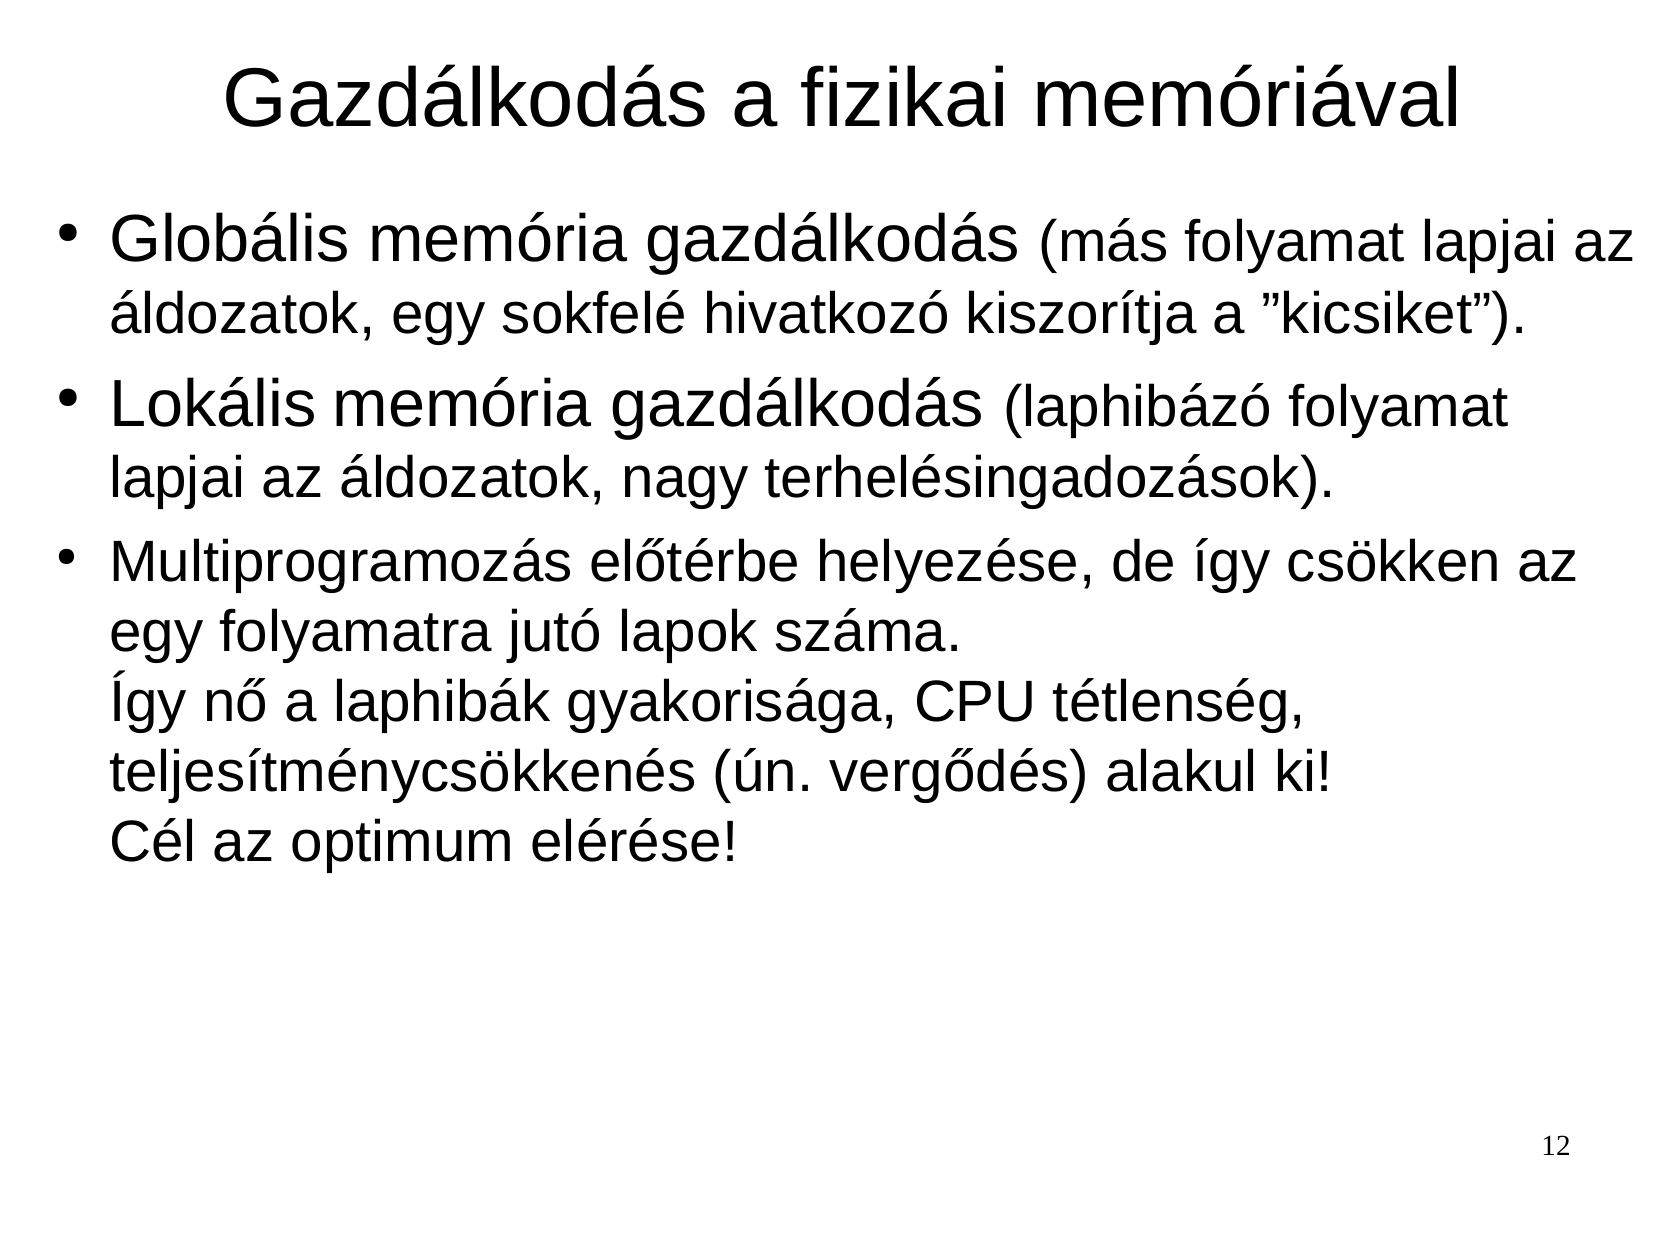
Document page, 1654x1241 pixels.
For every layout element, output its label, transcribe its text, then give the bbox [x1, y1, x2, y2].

title Gazdálkodás a fizikai memóriával [122, 0, 1528, 187]
list Globális memória gazdálkodás (más folyamat lapjai az áldozatok, egy sokfelé hivatkozó kiszorítja a ”kicsiket”). Lokális memória gazdálkodás (laphibázó folyamat lapjai az áldozatok, nagy terhelésingadozások). Multiprogramozás előtérbe helyezése, de így csökken az egy folyamatra jutó lapok száma. Így nő a laphibák gyakorisága, CPU tétlenség, teljesítménycsökkenés (ún. vergődés) alakul ki! Cél az optimum elérése! [23, 187, 1654, 1195]
